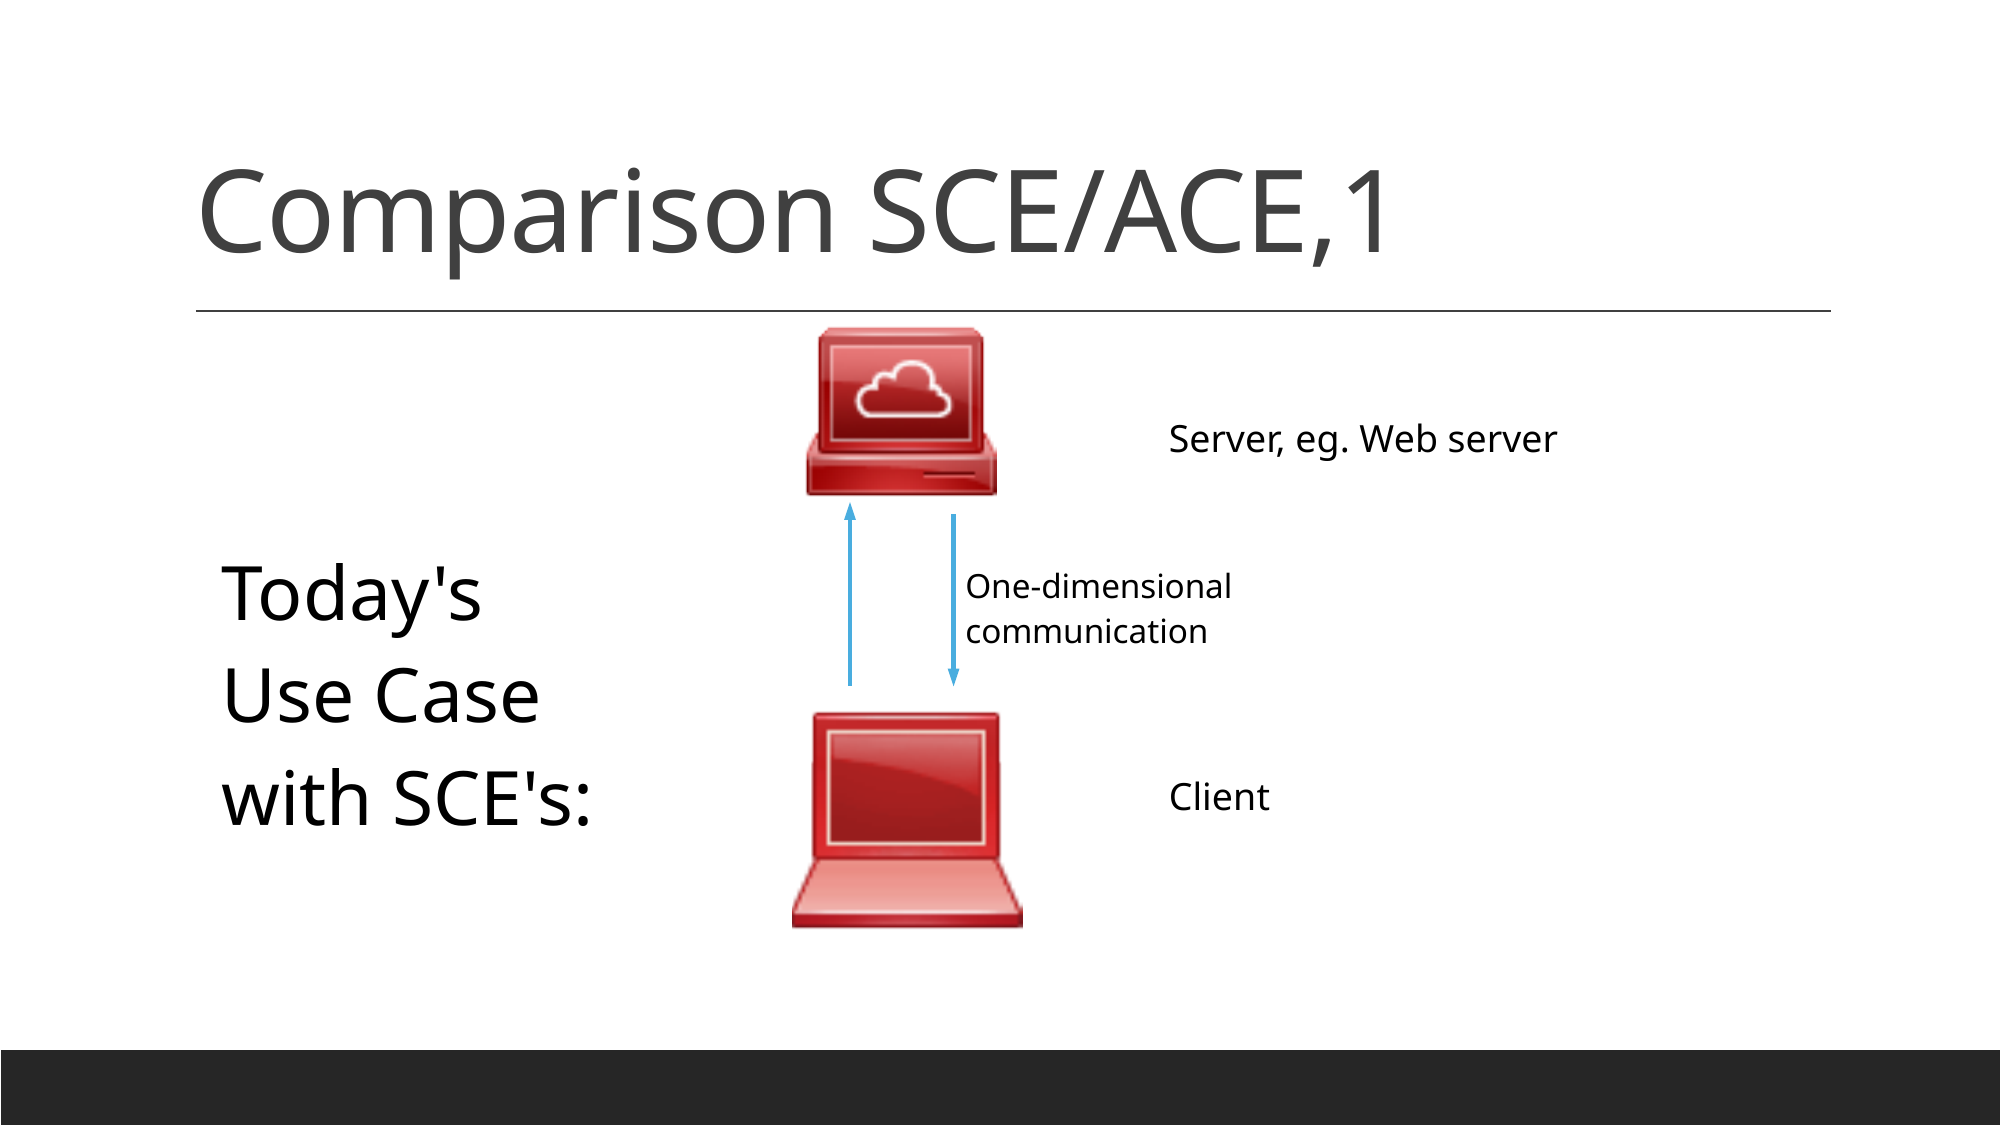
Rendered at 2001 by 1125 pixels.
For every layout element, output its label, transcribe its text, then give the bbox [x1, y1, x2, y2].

picture [792, 706, 1023, 937]
title Comparison SCE/ACE,1 [180, 47, 1831, 286]
text_box Today's Use Case with SCE's: [206, 532, 647, 908]
text_box Client [1154, 762, 1706, 823]
text_box Server, eg. Web server [1154, 405, 1706, 466]
picture [804, 316, 997, 509]
text_box One-dimensional communication [950, 555, 1469, 656]
